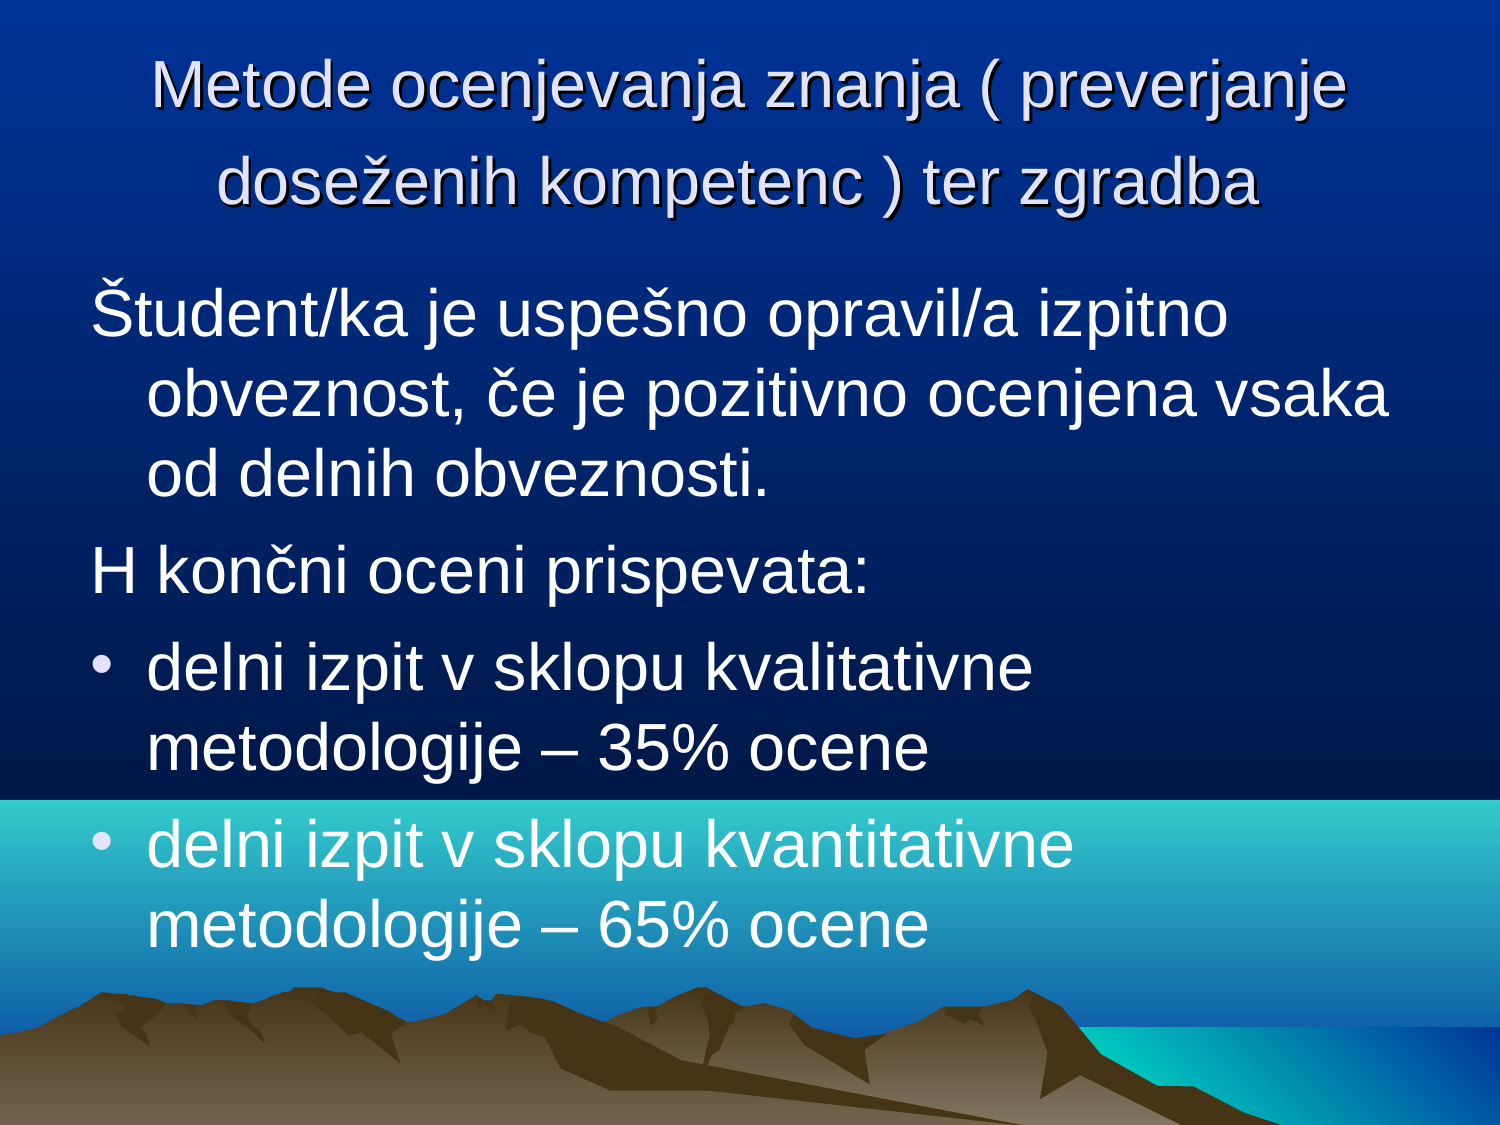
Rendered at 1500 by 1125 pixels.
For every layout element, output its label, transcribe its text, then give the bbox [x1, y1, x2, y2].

list Študent/ka je uspešno opravil/a izpitno obveznost, če je pozitivno ocenjena vsaka od delnih obveznosti. H končni oceni prispevata: delni izpit v sklopu kvalitativne metodologije – 35% ocene delni izpit v sklopu kvantitativne metodologije – 65% ocene [75, 262, 1426, 1001]
title Metode ocenjevanja znanja ( preverjanje doseženih kompetenc ) ter zgradba [75, 33, 1426, 229]
